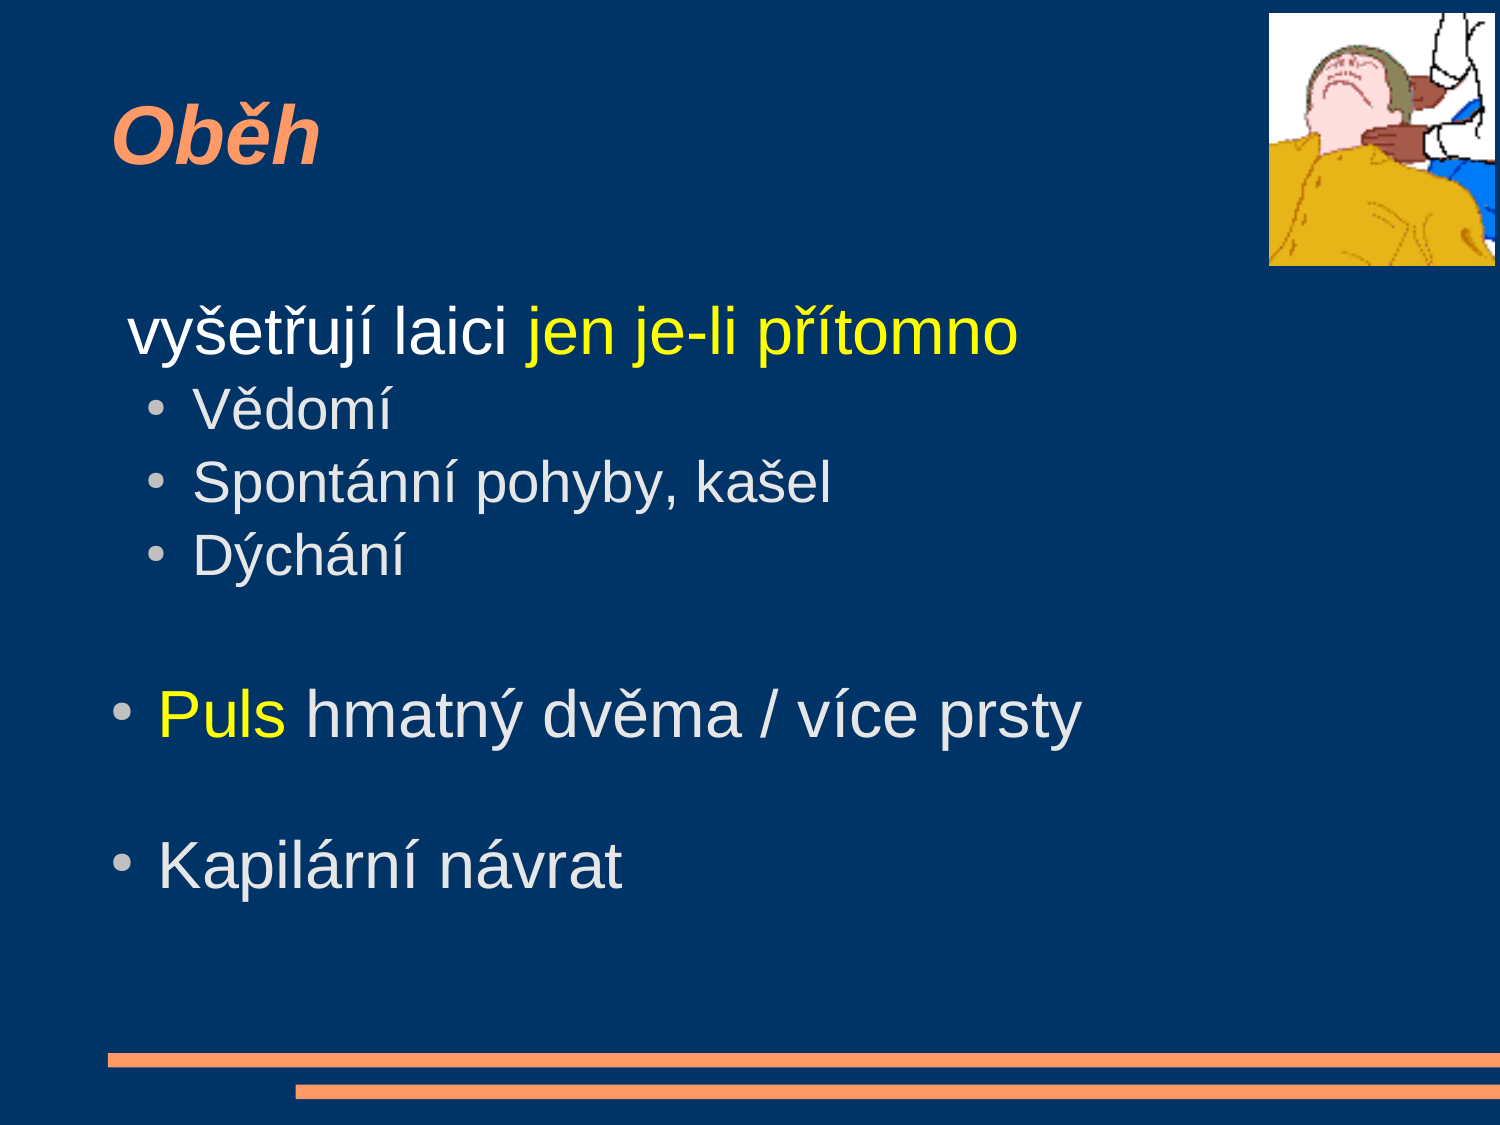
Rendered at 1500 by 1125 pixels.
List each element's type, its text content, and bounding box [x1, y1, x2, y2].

title Oběh [110, 39, 1269, 233]
picture [1269, 13, 1495, 266]
list vyšetřují laici jen je-li přítomno Vědomí Spontánní pohyby, kašel Dýchání Puls hmatný dvěma / více prsty Kapilární návrat [110, 292, 1416, 1035]
